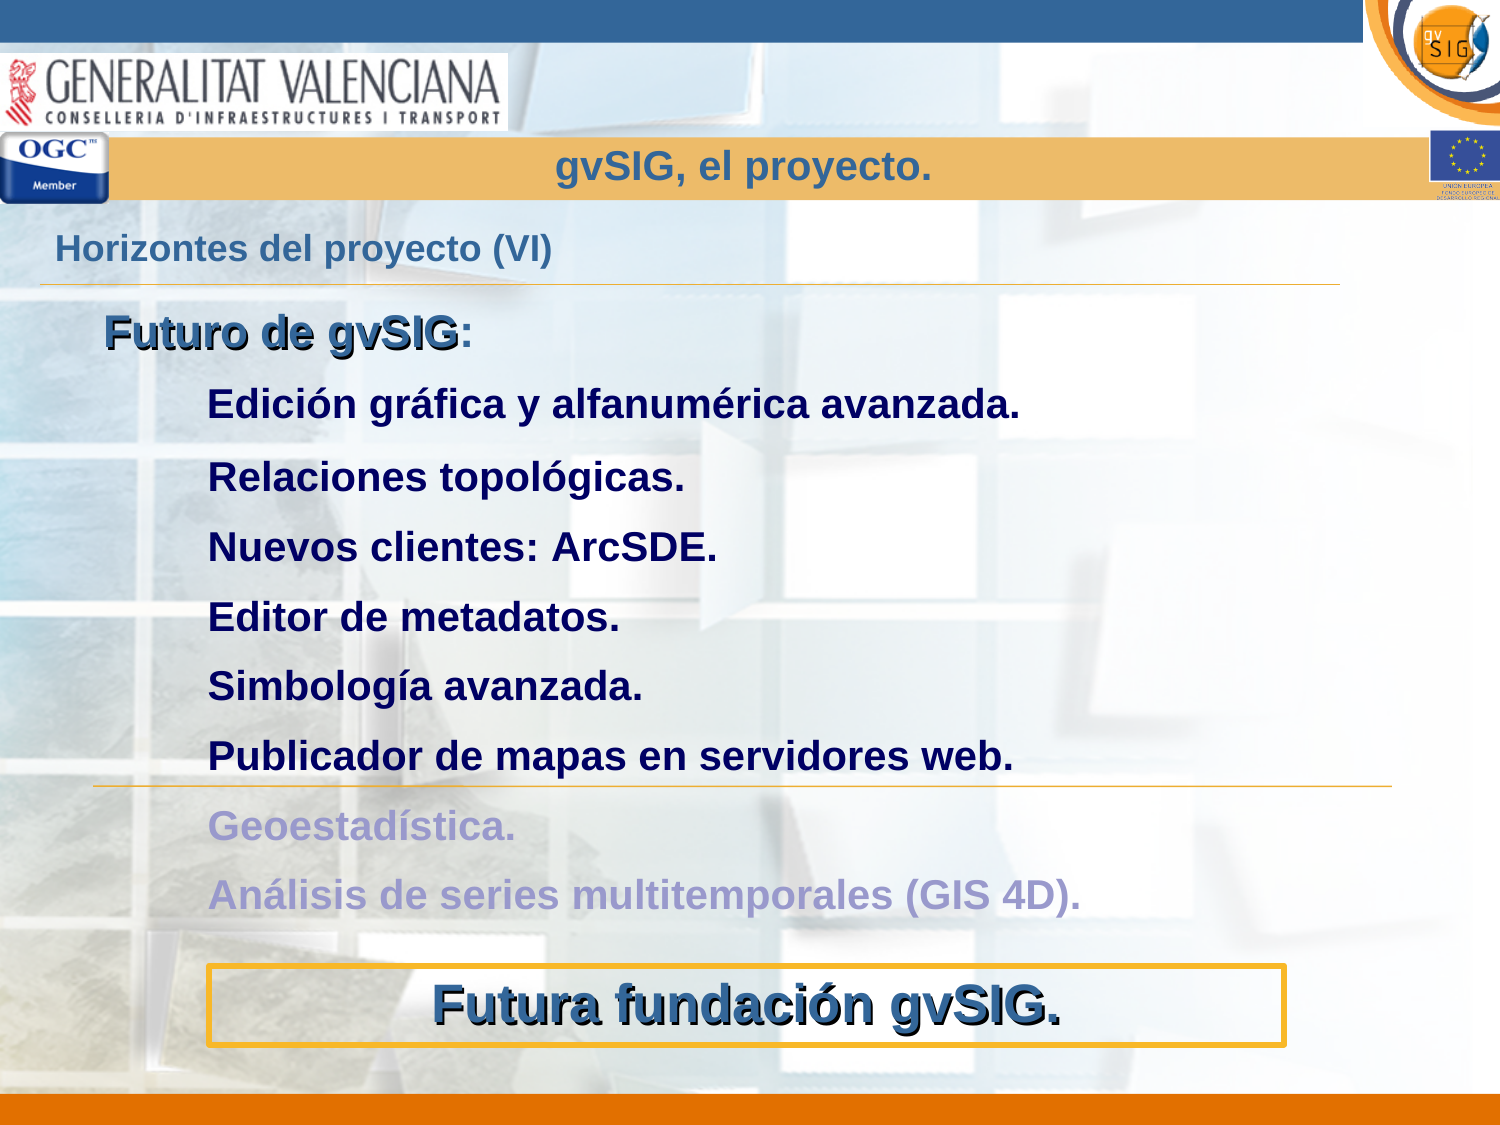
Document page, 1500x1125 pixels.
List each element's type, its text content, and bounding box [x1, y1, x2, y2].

picture [1429, 129, 1500, 200]
text_box Edición gráfica y alfanumérica avanzada. Relaciones topológicas. Nuevos clientes: ArcSDE. Editor de metadatos. Simbología avanzada. Publicador de mapas en servidores web. Geoestadística. Análisis de series multitemporales (GIS 4D). [106, 320, 1421, 962]
text_box Futura fundación gvSIG. [209, 965, 1284, 1045]
picture [0, 132, 109, 137]
text_box Futuro de gvSIG: [88, 281, 1349, 366]
picture [0, 53, 508, 131]
text_box gvSIG, el proyecto. [0, 137, 1488, 203]
text_box Horizontes del proyecto (VI) [40, 222, 691, 283]
picture [1363, 0, 1500, 127]
